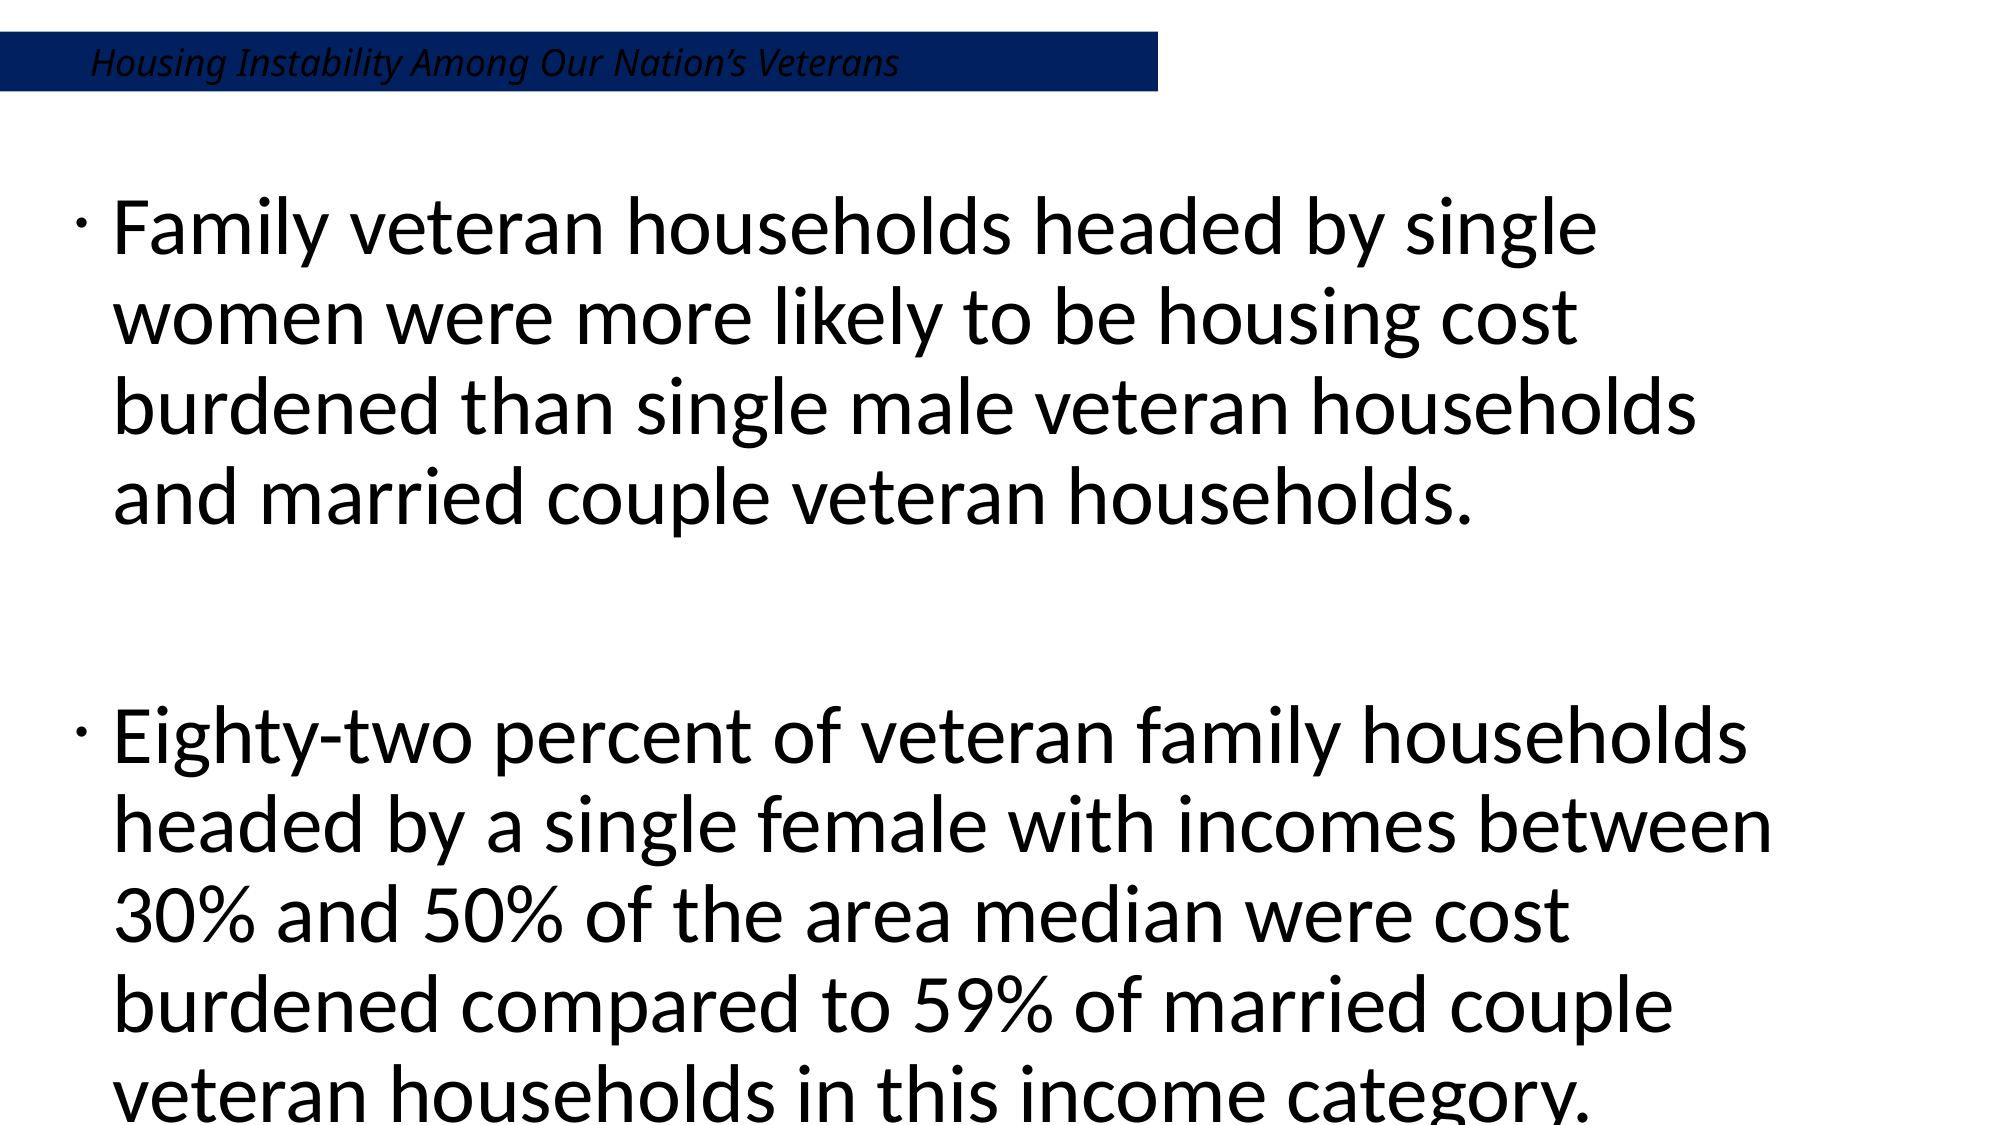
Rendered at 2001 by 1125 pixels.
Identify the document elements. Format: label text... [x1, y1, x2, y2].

text_box Housing Instability Among Our Nation’s Veterans [0, 31, 1158, 92]
list Family veteran households headed by single women were more likely to be housing cost burdened than single male veteran households and married couple veteran households. Eighty-two percent of veteran family households headed by a single female with incomes between 30% and 50% of the area median were cost burdened compared to 59% of married couple veteran households in this income category. [60, 174, 1819, 1087]
